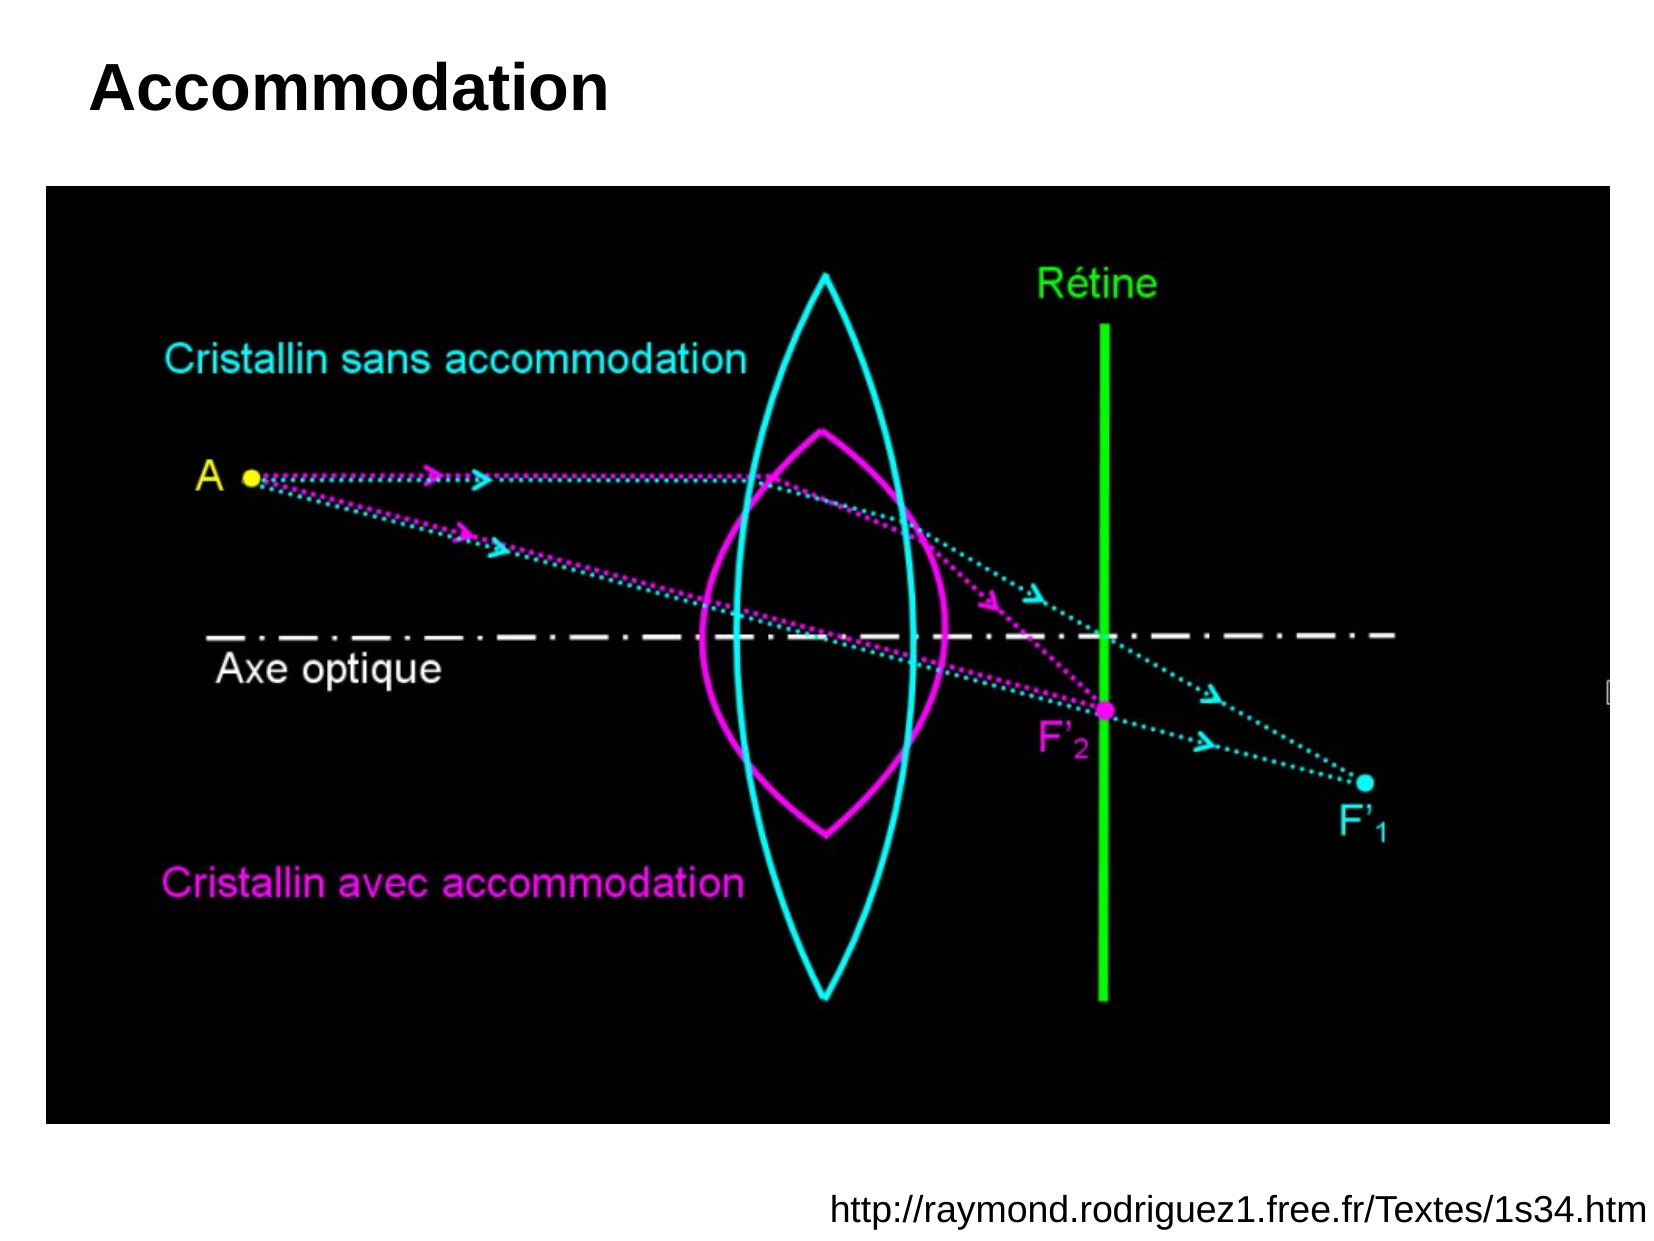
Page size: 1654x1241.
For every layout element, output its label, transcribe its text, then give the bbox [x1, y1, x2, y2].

text_box http://raymond.rodriguez1.free.fr/Textes/1s34.htm [814, 1181, 1654, 1241]
picture [46, 186, 1610, 1124]
text_box Accommodation [0, 0, 1607, 207]
